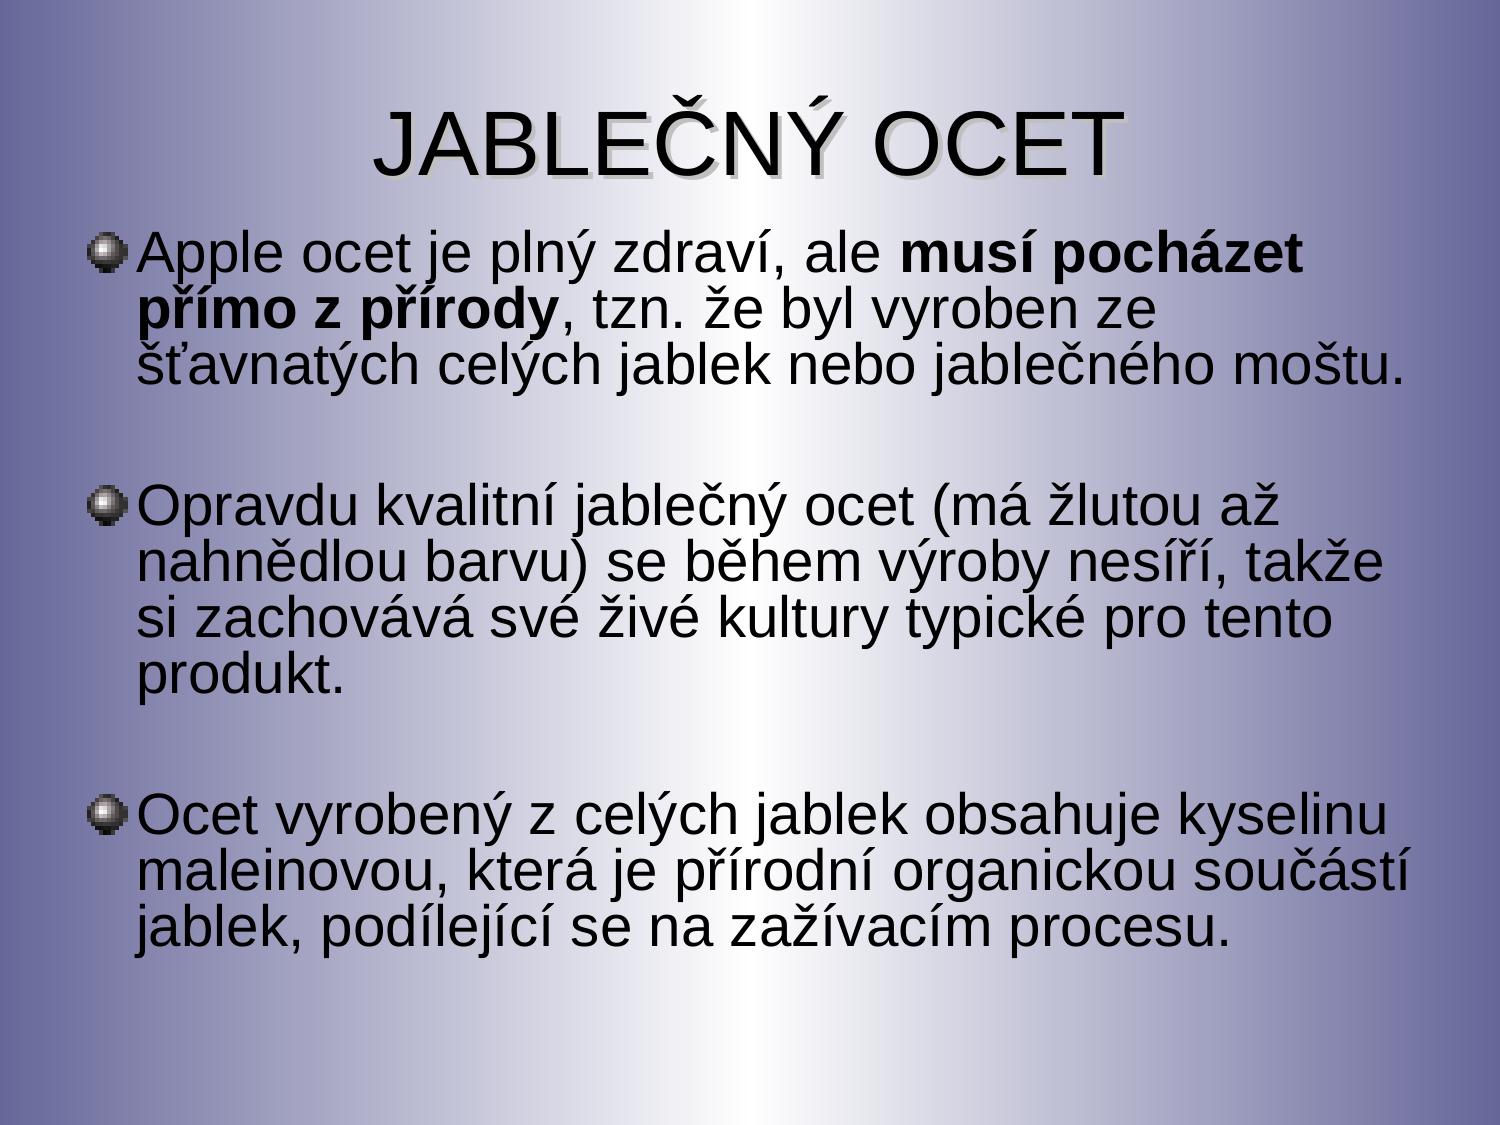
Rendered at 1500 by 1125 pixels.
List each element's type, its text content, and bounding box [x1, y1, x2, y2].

list Apple ocet je plný zdraví, ale musí pocházet přímo z přírody, tzn. že byl vyroben ze šťavnatých celých jablek nebo jablečného moštu. Opravdu kvalitní jablečný ocet (má žlutou až nahnědlou barvu) se během výroby nesíří, takže si zachovává své živé kultury typické pro tento produkt. Ocet vyrobený z celých jablek obsahuje kyselinu maleinovou, která je přírodní organickou součástí jablek, podílející se na zažívacím procesu. [64, 220, 1436, 1125]
title JABLEČNÝ OCET [75, 45, 1426, 220]
